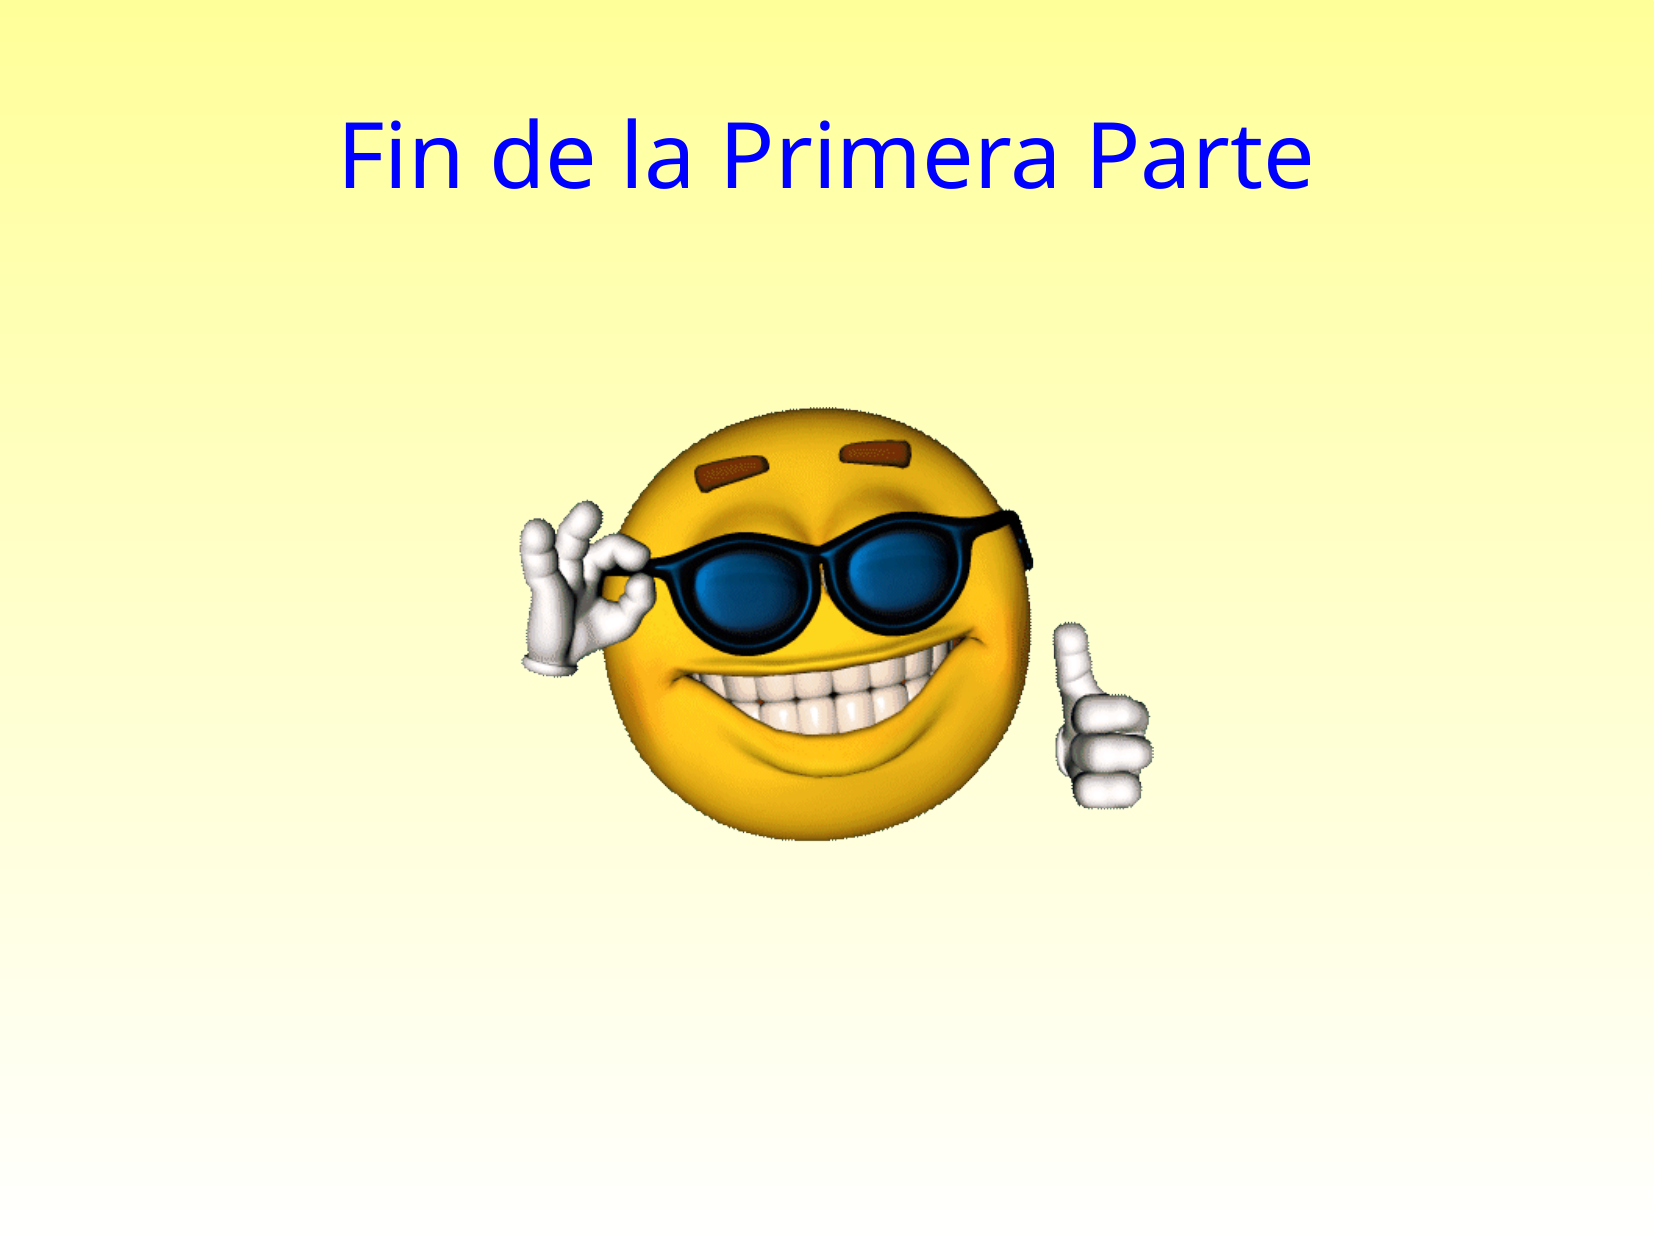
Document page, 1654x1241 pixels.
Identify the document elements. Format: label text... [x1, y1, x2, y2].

title Fin de la Primera Parte [82, 56, 1571, 250]
picture [518, 407, 1154, 843]
